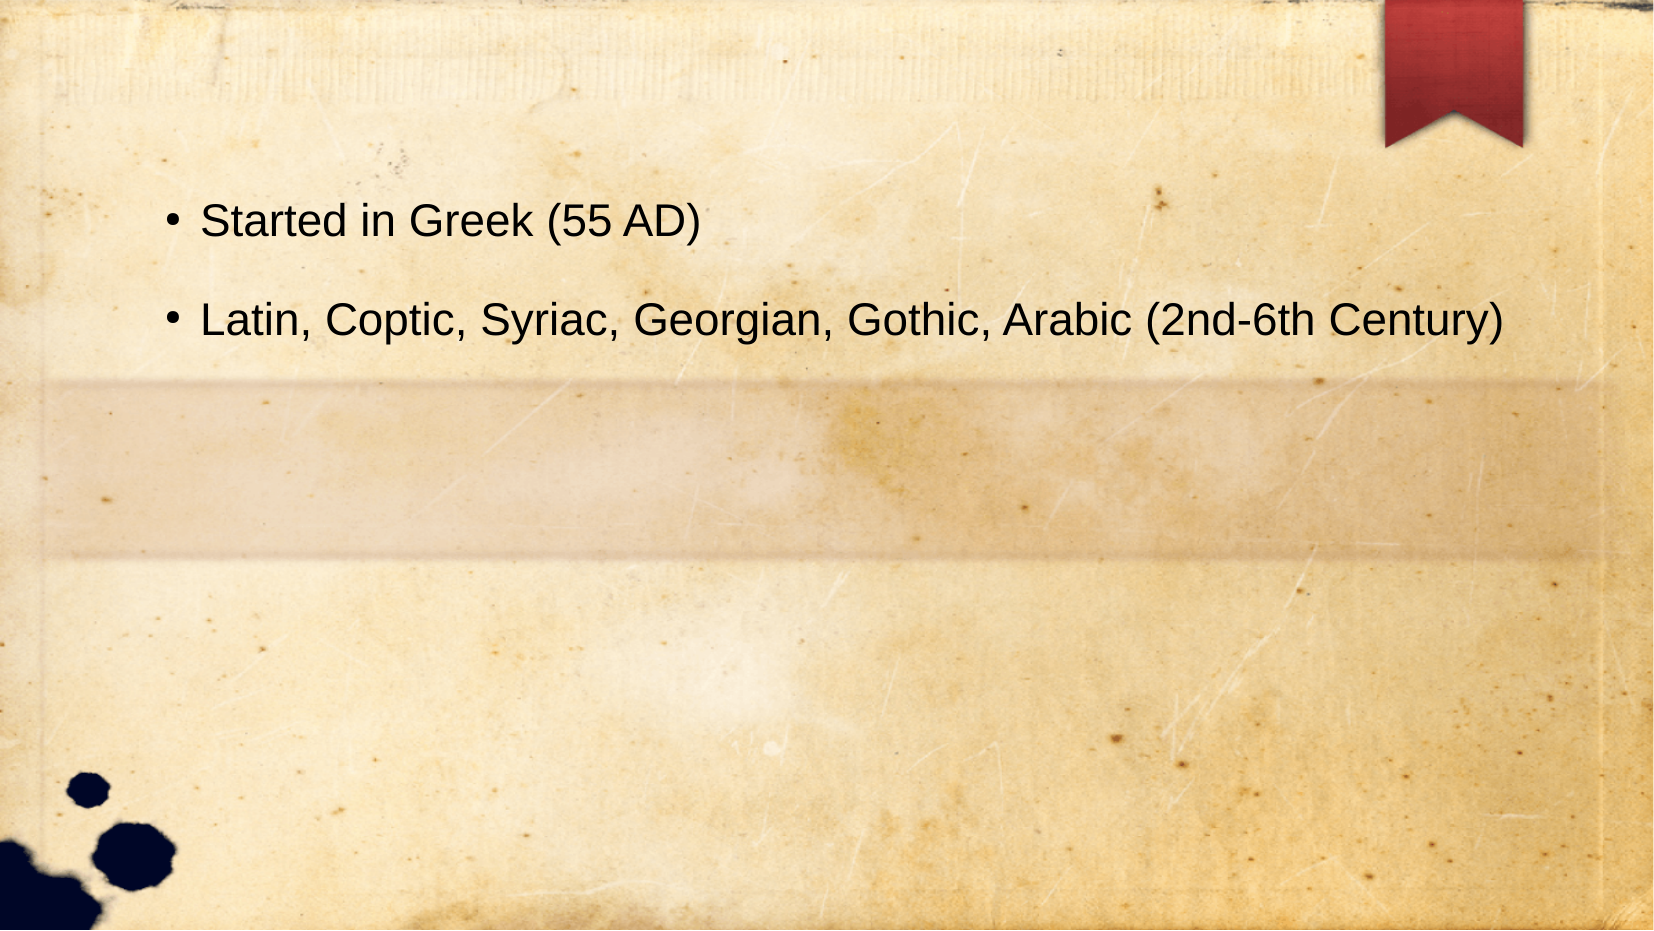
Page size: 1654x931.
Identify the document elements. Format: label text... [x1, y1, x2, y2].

picture [0, 0, 1654, 930]
text_box Started in Greek (55 AD) Latin, Coptic, Syriac, Georgian, Gothic, Arabic (2nd-6th Century) [150, 187, 1538, 901]
